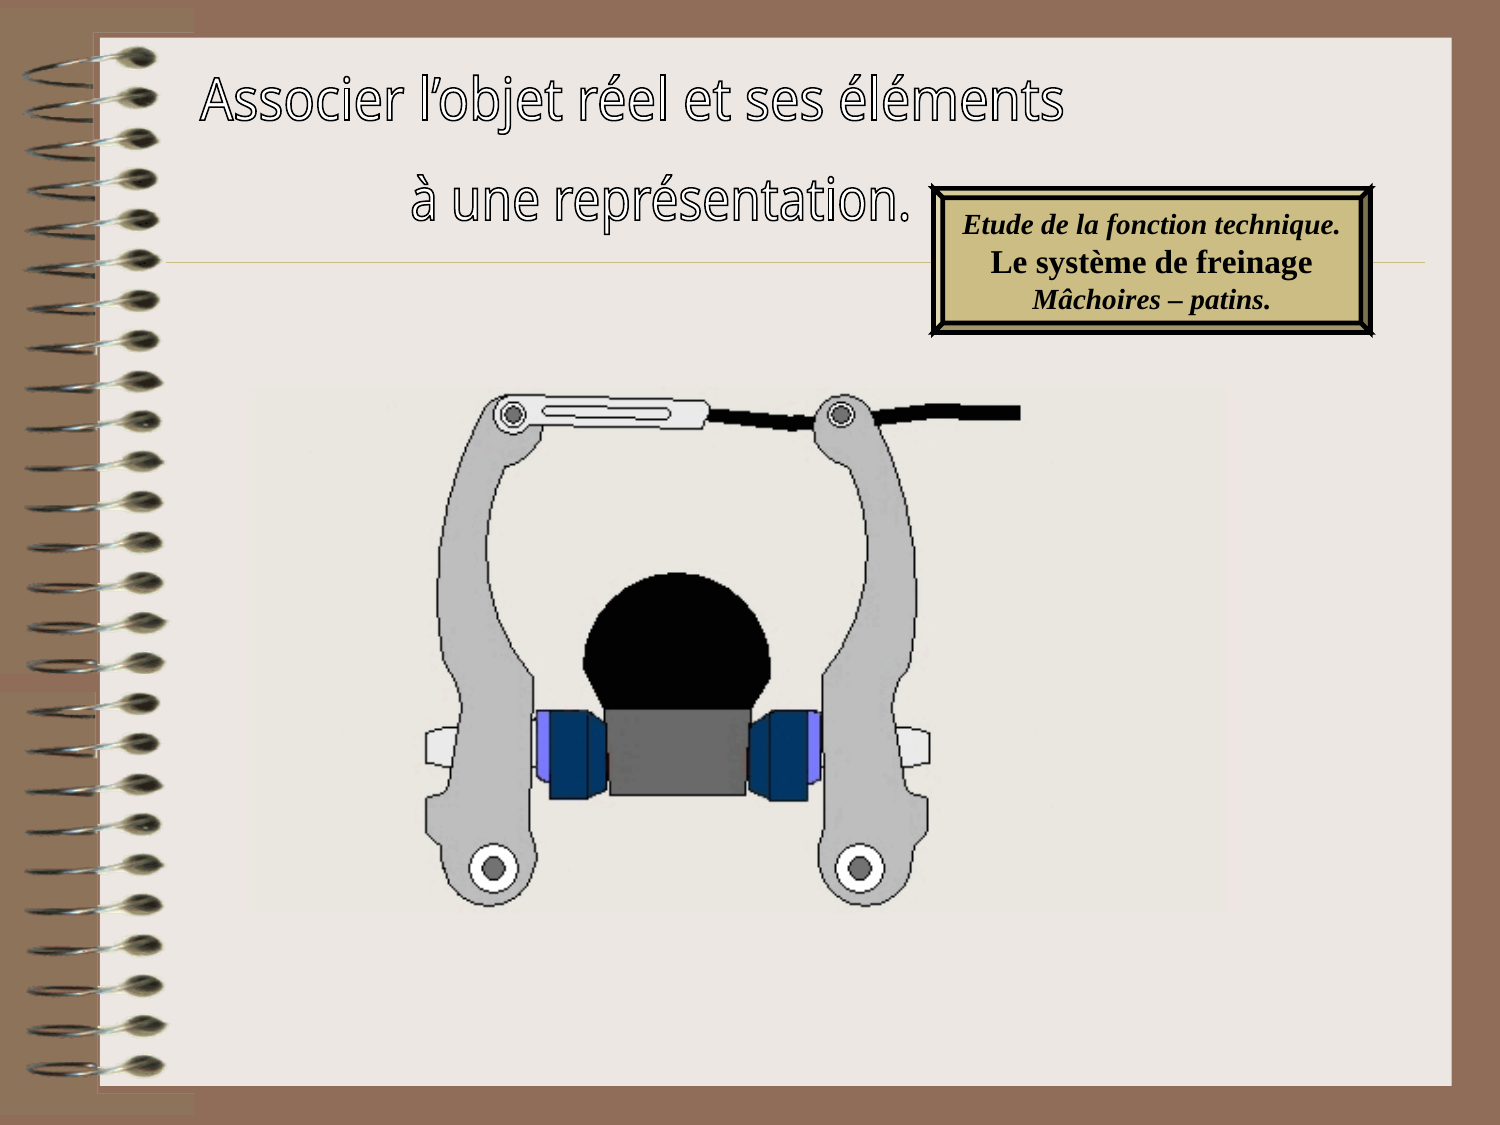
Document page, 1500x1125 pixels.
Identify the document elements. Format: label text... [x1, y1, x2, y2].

text_box Associer l’objet réel et ses éléments [286, 87, 313, 121]
text_box Associer l’objet réel et ses éléments [473, 75, 499, 121]
text_box Etude de la fonction technique. Le système de freinage Mâchoires – patins. [943, 198, 1360, 322]
text_box Associer l’objet réel et ses éléments [317, 87, 339, 121]
text_box Associer l’objet réel et ses éléments [199, 77, 234, 121]
text_box à une représentation. [653, 187, 676, 221]
picture [0, 8, 194, 674]
text_box Associer l’objet réel et ses éléments [772, 87, 797, 121]
text_box Associer l’objet réel et ses éléments [883, 87, 908, 121]
text_box à une représentation. [485, 187, 509, 221]
text_box à une représentation. [635, 187, 651, 221]
text_box Associer l’objet réel et ses éléments [993, 87, 1017, 121]
text_box à une représentation. [454, 188, 478, 221]
text_box à une représentation. [557, 187, 573, 221]
text_box à une représentation. [704, 187, 728, 221]
picture [249, 387, 1237, 913]
text_box à une représentation. [781, 187, 803, 221]
text_box Associer l’objet réel et ses éléments [235, 87, 257, 121]
text_box à une représentation. [514, 187, 538, 221]
text_box à une représentation. [412, 187, 434, 221]
picture [0, 692, 194, 1115]
text_box à une représentation. [807, 181, 824, 221]
text_box Associer l’objet réel et ses éléments [517, 87, 542, 121]
text_box Associer l’objet réel et ses éléments [440, 87, 467, 121]
text_box Associer l’objet réel et ses éléments [962, 87, 986, 121]
text_box Associer l’objet réel et ses éléments [914, 87, 955, 121]
text_box à une représentation. [604, 187, 629, 235]
text_box à une représentation. [575, 187, 598, 221]
text_box Associer l’objet réel et ses éléments [840, 87, 865, 121]
text_box Associer l’objet réel et ses éléments [629, 87, 654, 121]
text_box Associer l’objet réel et ses éléments [685, 87, 710, 121]
text_box à une représentation. [761, 181, 778, 221]
text_box à une représentation. [871, 187, 894, 221]
text_box Associer l’objet réel et ses éléments [600, 87, 624, 121]
text_box à une représentation. [681, 187, 701, 221]
text_box à une représentation. [734, 187, 757, 221]
text_box Associer l’objet réel et ses éléments [356, 87, 381, 121]
text_box à une représentation. [840, 187, 865, 221]
